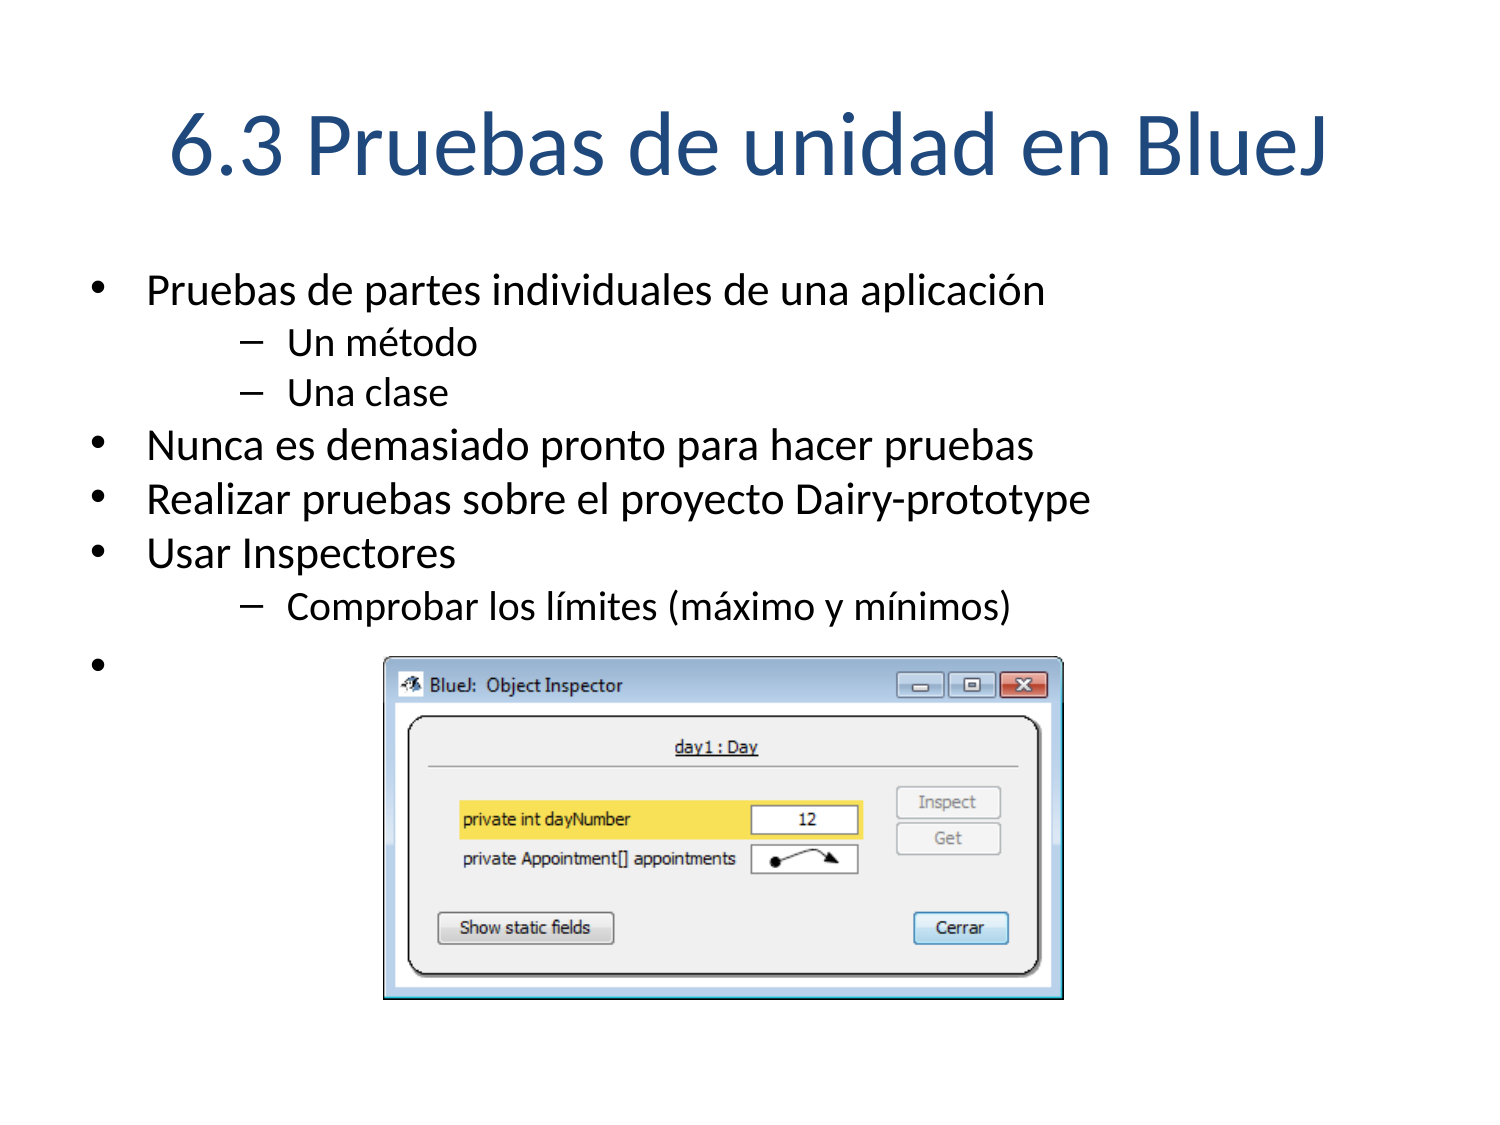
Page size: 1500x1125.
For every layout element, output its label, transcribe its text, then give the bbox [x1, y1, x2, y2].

list Pruebas de partes individuales de una aplicación Un método Una clase Nunca es demasiado pronto para hacer pruebas Realizar pruebas sobre el proyecto Dairy-prototype Usar Inspectores Comprobar los límites (máximo y mínimos) [75, 262, 1426, 657]
title 6.3 Pruebas de unidad en BlueJ [75, 45, 1426, 233]
picture [383, 656, 1064, 1000]
